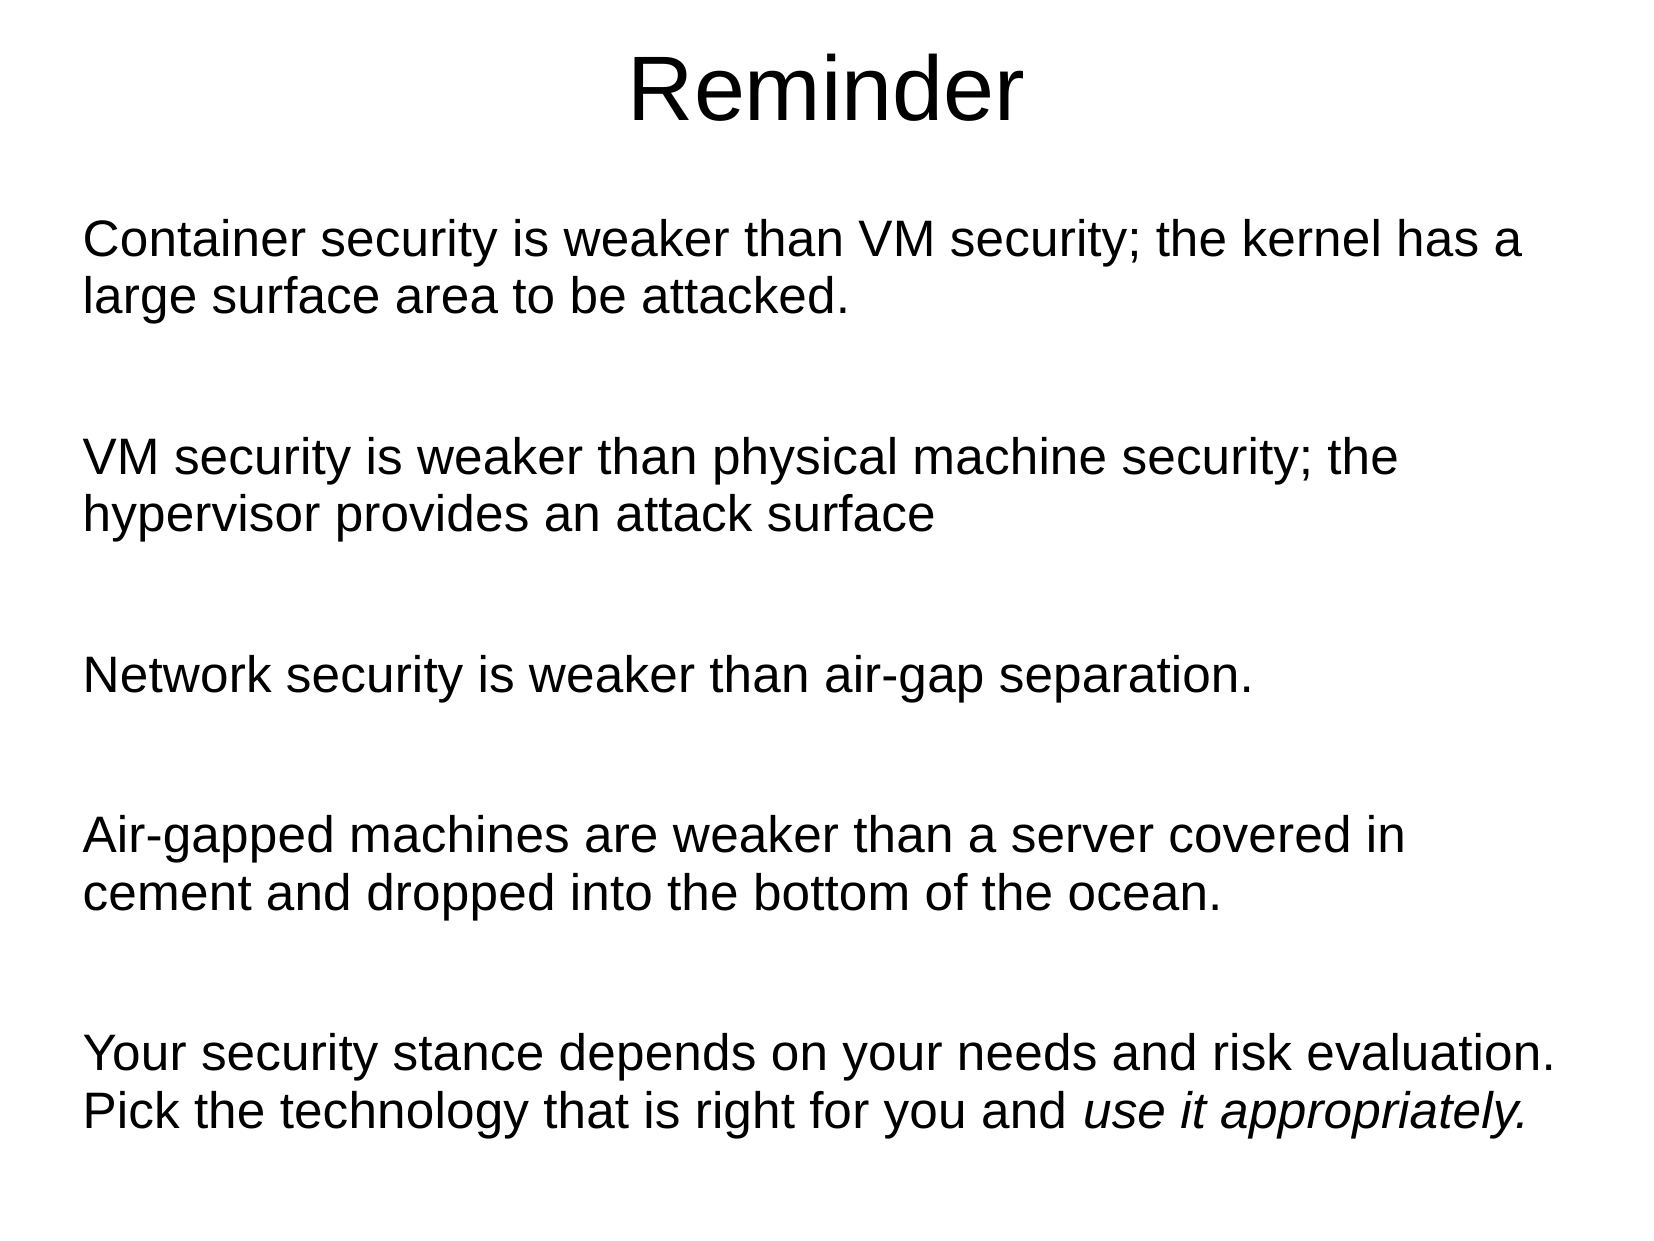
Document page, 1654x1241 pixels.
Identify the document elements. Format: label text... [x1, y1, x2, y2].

title Reminder [82, 13, 1571, 166]
list Container security is weaker than VM security; the kernel has a large surface area to be attacked. VM security is weaker than physical machine security; the hypervisor provides an attack surface Network security is weaker than air-gap separation. Air-gapped machines are weaker than a server covered in cement and dropped into the bottom of the ocean. Your security stance depends on your needs and risk evaluation. Pick the technology that is right for you and use it appropriately. [82, 210, 1571, 1171]
